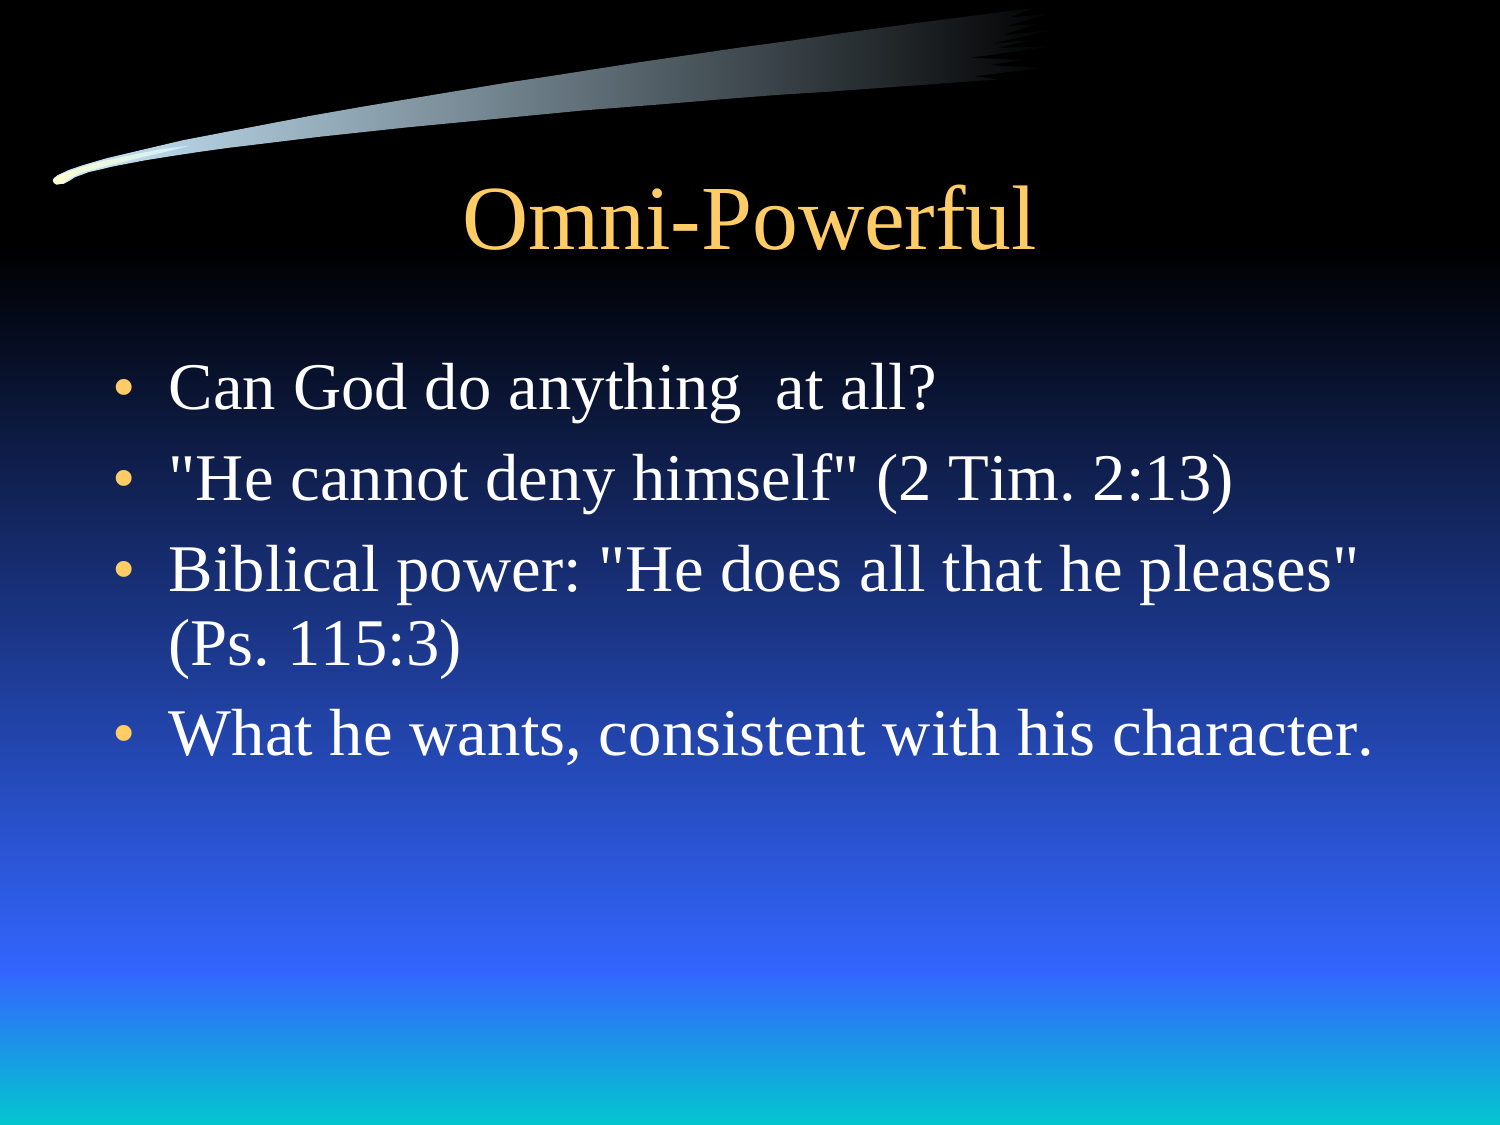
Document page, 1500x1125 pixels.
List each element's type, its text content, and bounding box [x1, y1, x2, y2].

title Omni-Powerful [112, 124, 1388, 313]
list Can God do anything at all? "He cannot deny himself" (2 Tim. 2:13) Biblical power: "He does all that he pleases" (Ps. 115:3) What he wants, consistent with his character. [112, 350, 1388, 1078]
